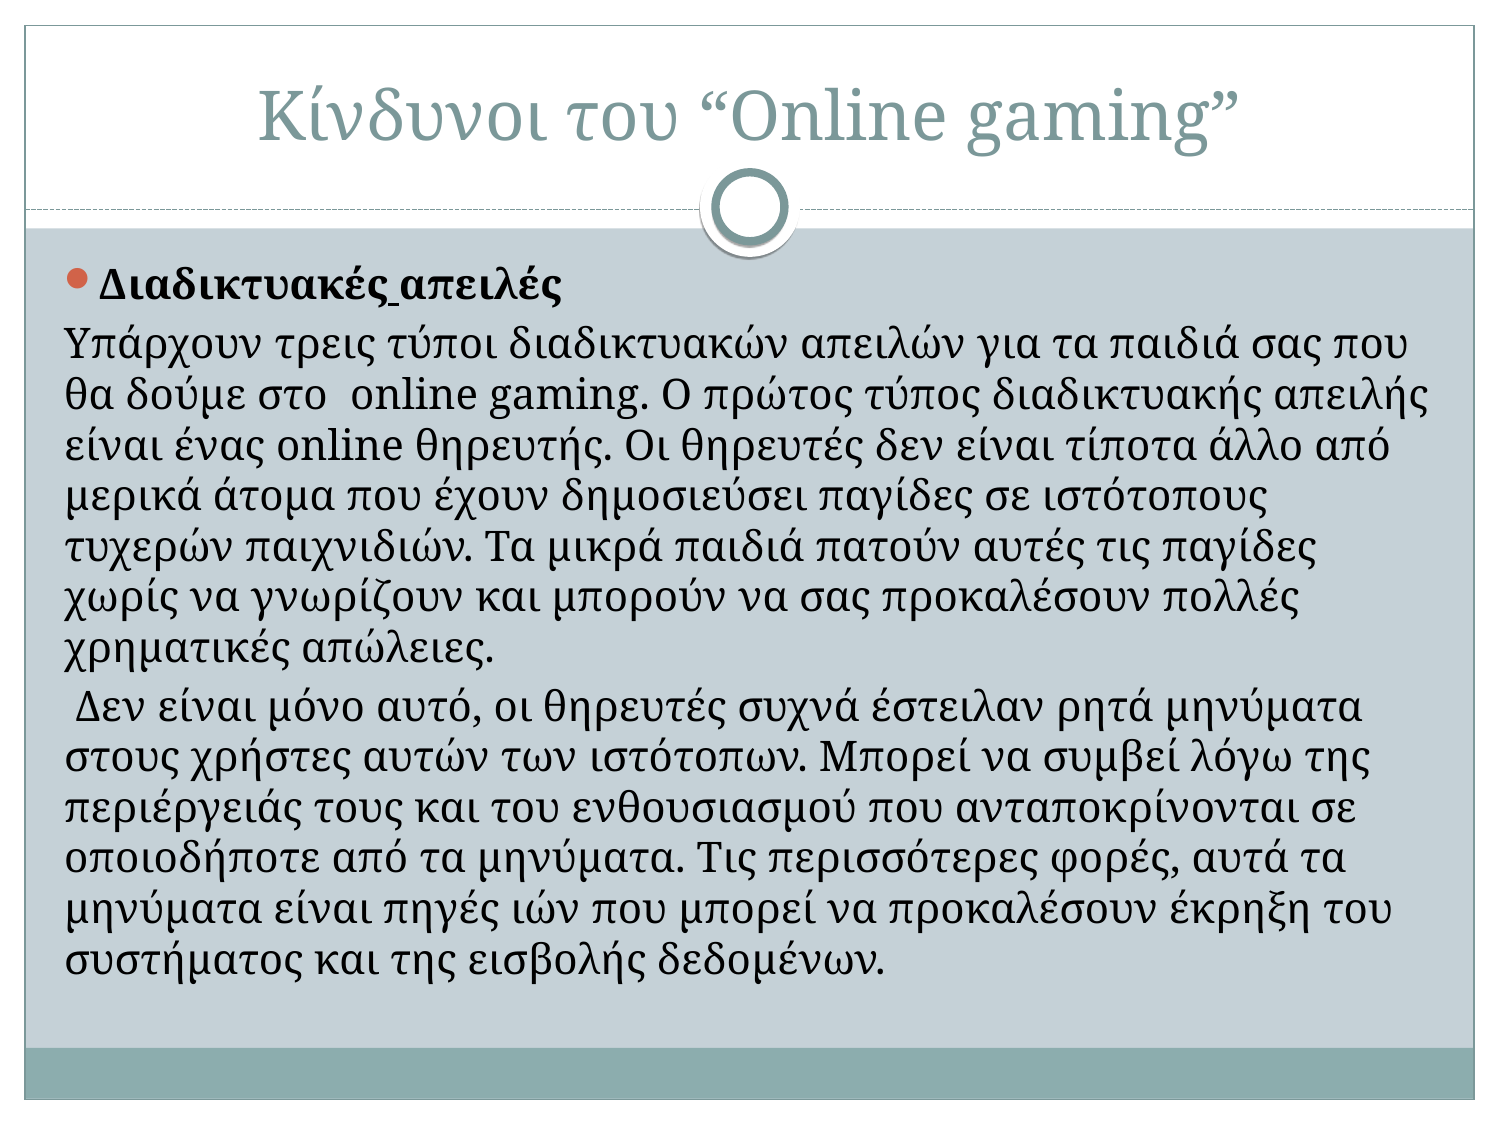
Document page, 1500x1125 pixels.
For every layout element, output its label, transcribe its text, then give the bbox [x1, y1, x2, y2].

list Διαδικτυακές απειλές Υπάρχουν τρεις τύποι διαδικτυακών απειλών για τα παιδιά σας που θα δούμε στο online gaming. Ο πρώτος τύπος διαδικτυακής απειλής είναι ένας online θηρευτής. Οι θηρευτές δεν είναι τίποτα άλλο από μερικά άτομα που έχουν δημοσιεύσει παγίδες σε ιστότοπους τυχερών παιχνιδιών. Τα μικρά παιδιά πατούν αυτές τις παγίδες χωρίς να γνωρίζουν και μπορούν να σας προκαλέσουν πολλές χρηματικές απώλειες. Δεν είναι μόνο αυτό, οι θηρευτές συχνά έστειλαν ρητά μηνύματα στους χρήστες αυτών των ιστότοπων. Μπορεί να συμβεί λόγω της περιέργειάς τους και του ενθουσιασμού που ανταποκρίνονται σε οποιοδήποτε από τα μηνύματα. Τις περισσότερες φορές, αυτά τα μηνύματα είναι πηγές ιών που μπορεί να προκαλέσουν έκρηξη του συστήματος και της εισβολής δεδομένων. [49, 250, 1445, 1001]
title Κίνδυνοι του “Online gaming” [49, 37, 1450, 162]
